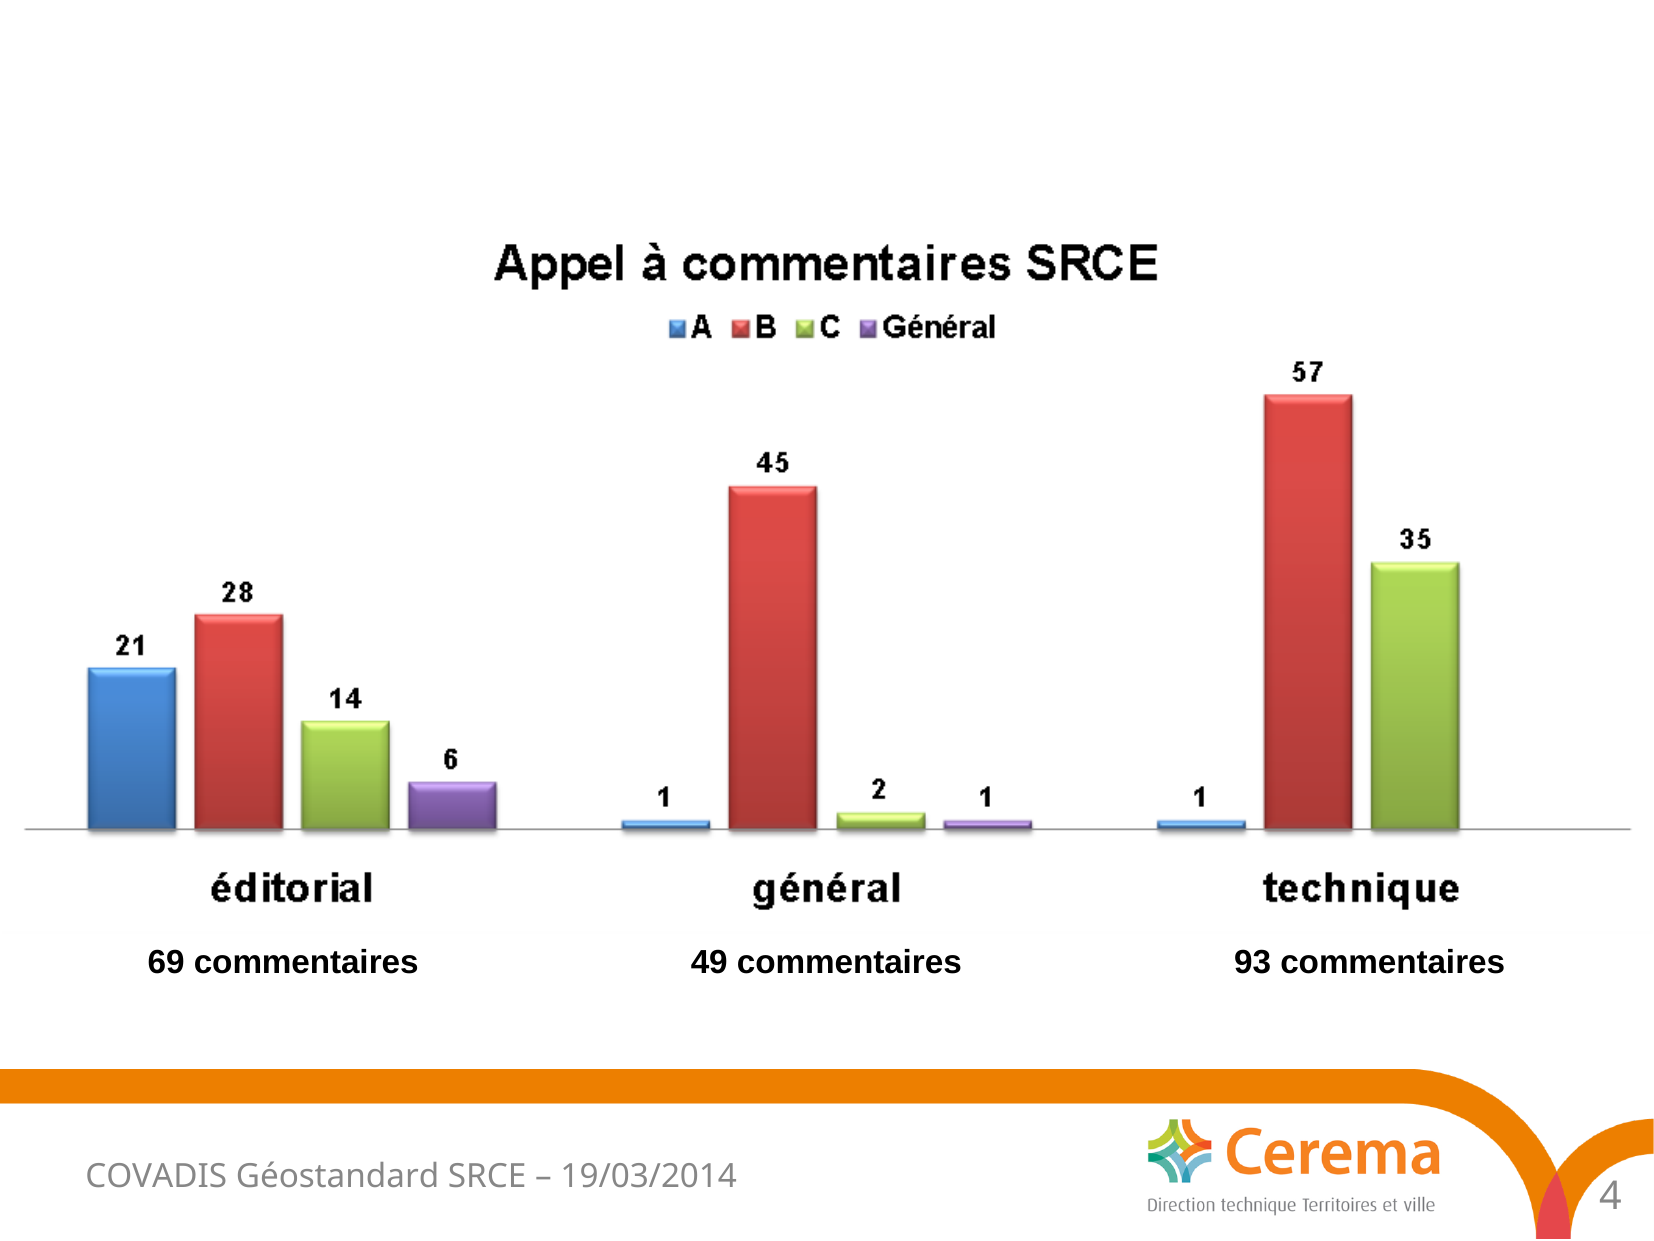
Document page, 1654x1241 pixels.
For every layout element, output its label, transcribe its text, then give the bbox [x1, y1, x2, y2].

table_header 93 commentaires [1098, 937, 1642, 993]
picture [1, 218, 1654, 935]
table_header 49 commentaires [555, 937, 1098, 993]
picture [0, 1069, 1654, 1239]
table_header 69 commentaires [12, 937, 555, 993]
